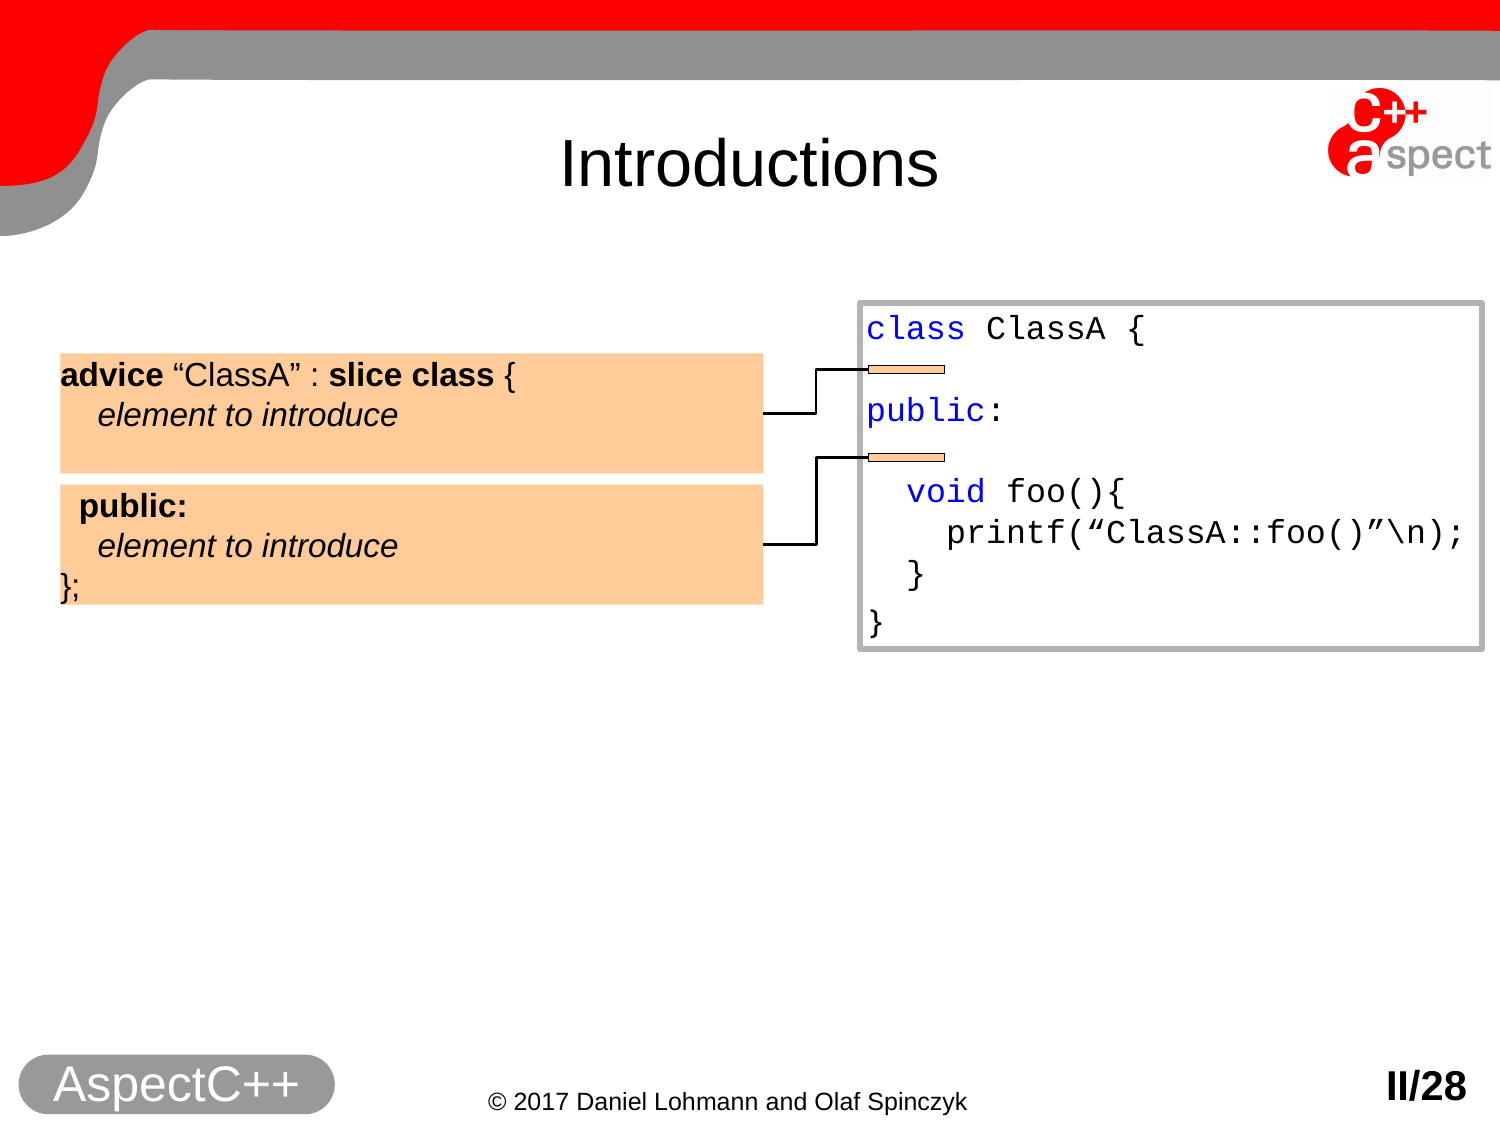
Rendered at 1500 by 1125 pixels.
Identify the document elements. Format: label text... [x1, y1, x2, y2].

title Introductions [112, 98, 1388, 223]
text_box class ClassA { public: void foo(){ printf(“ClassA::foo()”\n); } } [860, 303, 1482, 642]
text_box [868, 453, 945, 462]
text_box advice “ClassA” : slice class { element to introduce [60, 353, 764, 473]
text_box public: element to introduce }; [60, 484, 764, 605]
text_box [868, 365, 945, 374]
